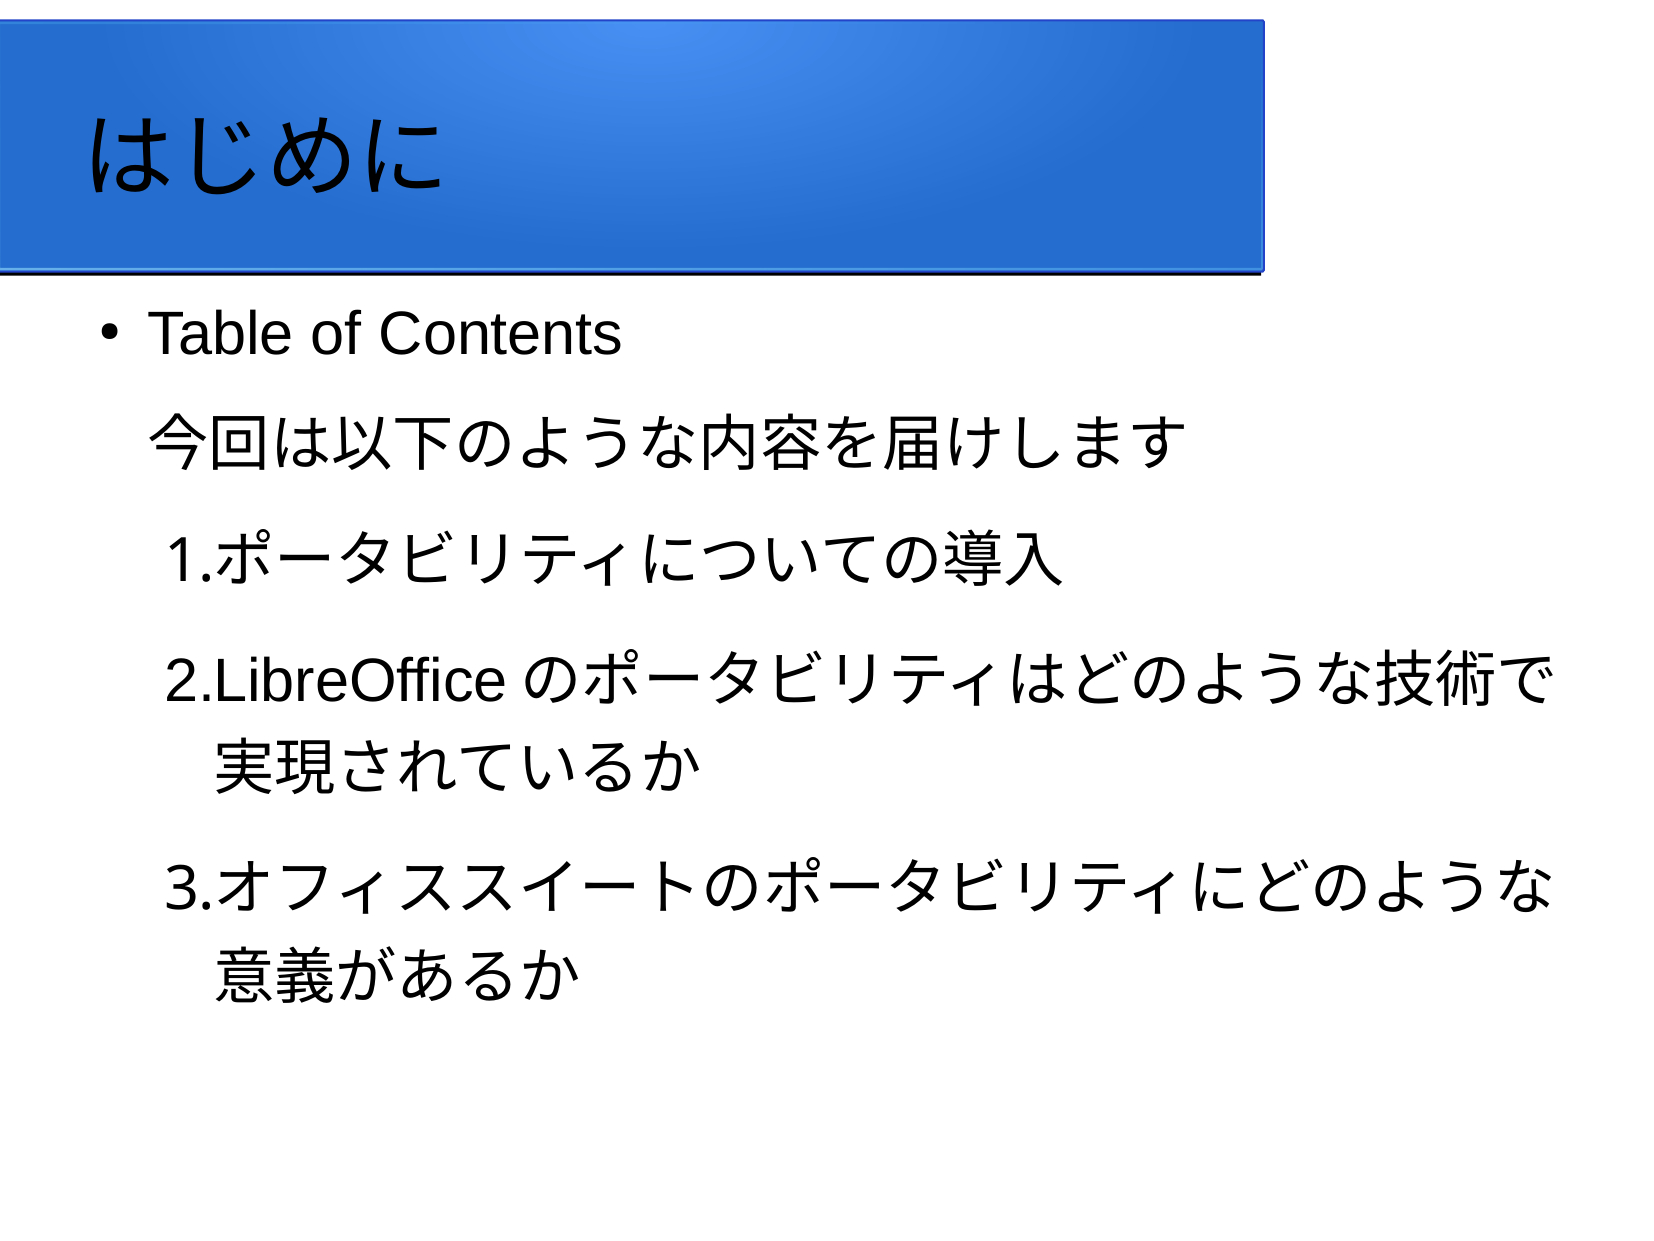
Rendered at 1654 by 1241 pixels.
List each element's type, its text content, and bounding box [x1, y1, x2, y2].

title はじめに [82, 47, 1235, 252]
list Table of Contents 今回は以下のような内容を届けします ポータビリティについての導入 LibreOfficeのポータビリティはどのような技術で実現されているか オフィススイートのポータビリティにどのような意義があるか [82, 299, 1571, 1019]
